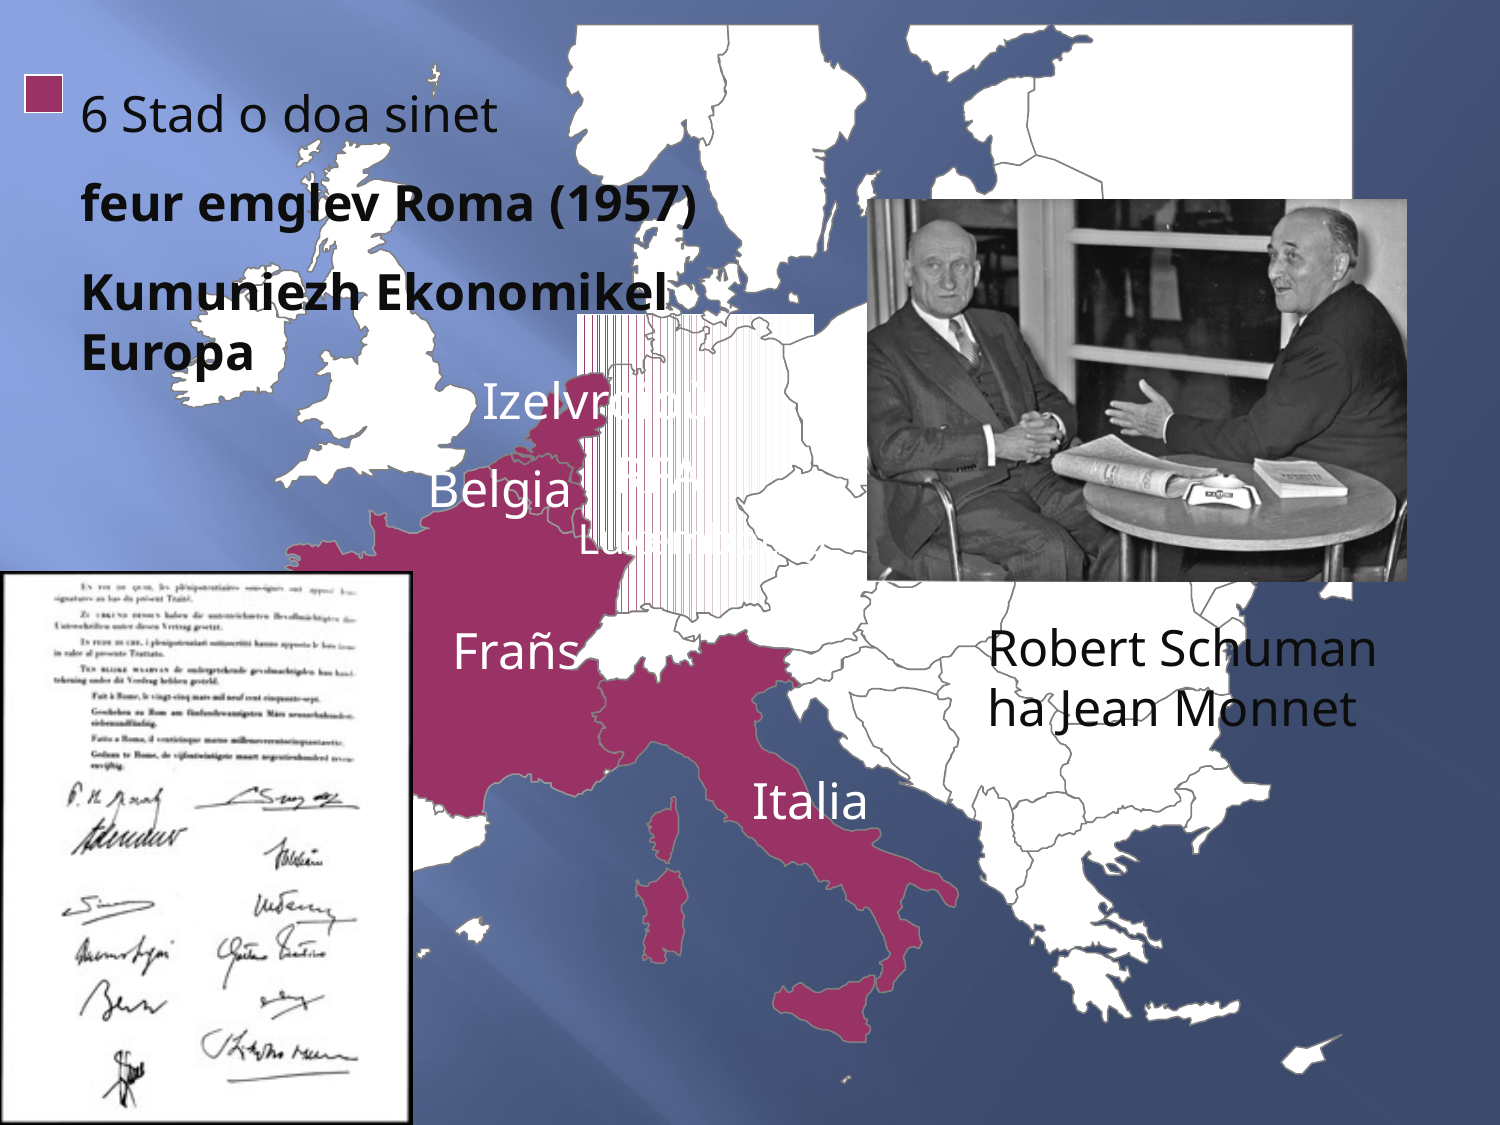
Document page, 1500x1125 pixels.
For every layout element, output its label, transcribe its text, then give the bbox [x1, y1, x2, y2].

text_box Luxembourg [562, 504, 863, 571]
picture [867, 199, 1407, 582]
text_box Robert Schuman ha Jean Monnet [972, 609, 1395, 746]
text_box [999, 62, 1388, 138]
text_box 6 Stad o doa sinet feur emglev Roma (1957) Kumuniezh Ekonomikel Europa [65, 75, 834, 333]
text_box [25, 62, 250, 138]
text_box Izelvroioù [467, 361, 758, 438]
text_box Frañs [437, 612, 613, 688]
text_box Italia [737, 762, 988, 838]
picture [0, 571, 413, 1125]
text_box Belgia [412, 450, 663, 526]
text_box RFA [600, 438, 738, 504]
text_box [987, 600, 1401, 676]
chart [58, 23, 1373, 1125]
